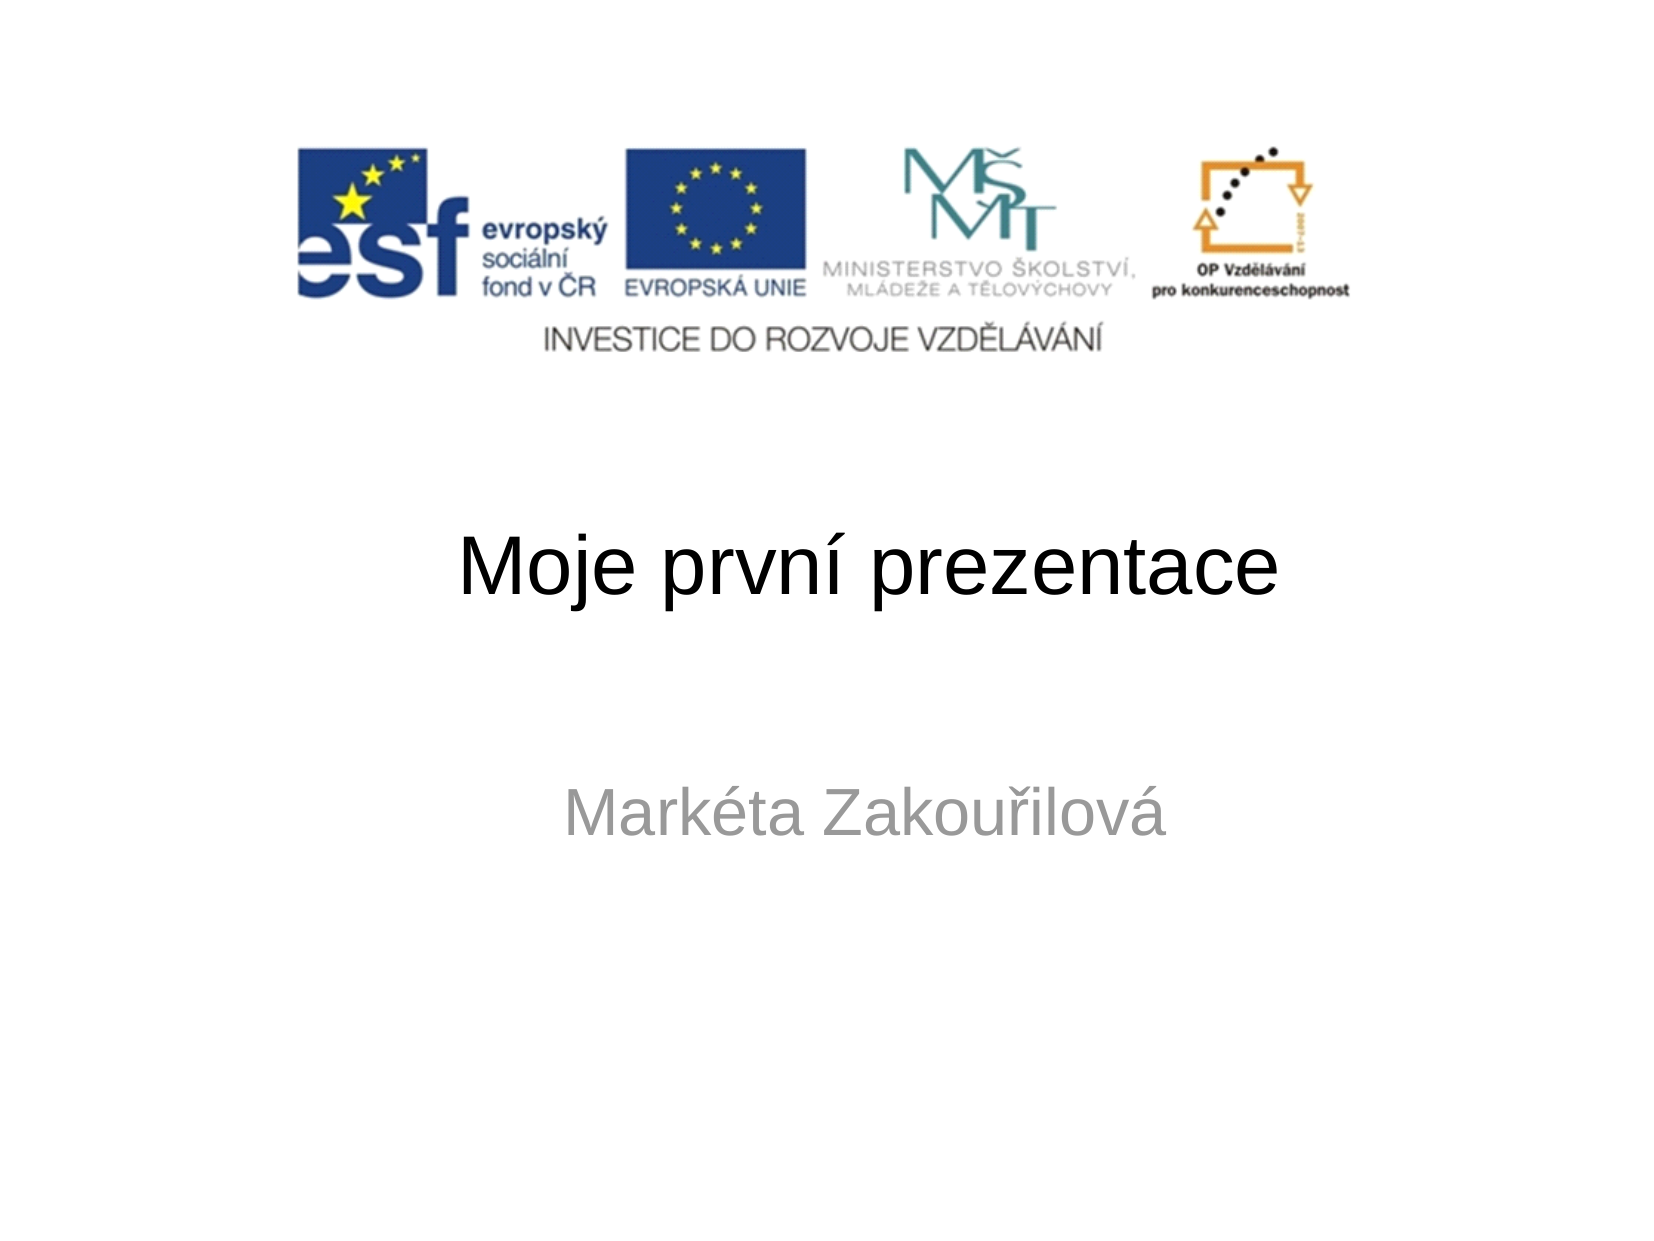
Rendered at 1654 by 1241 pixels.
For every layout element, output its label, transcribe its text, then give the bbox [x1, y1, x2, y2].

text_box Moje první prezentace [442, 512, 1297, 621]
picture [295, 144, 1353, 355]
text_box Markéta Zakouřilová [548, 767, 1182, 857]
